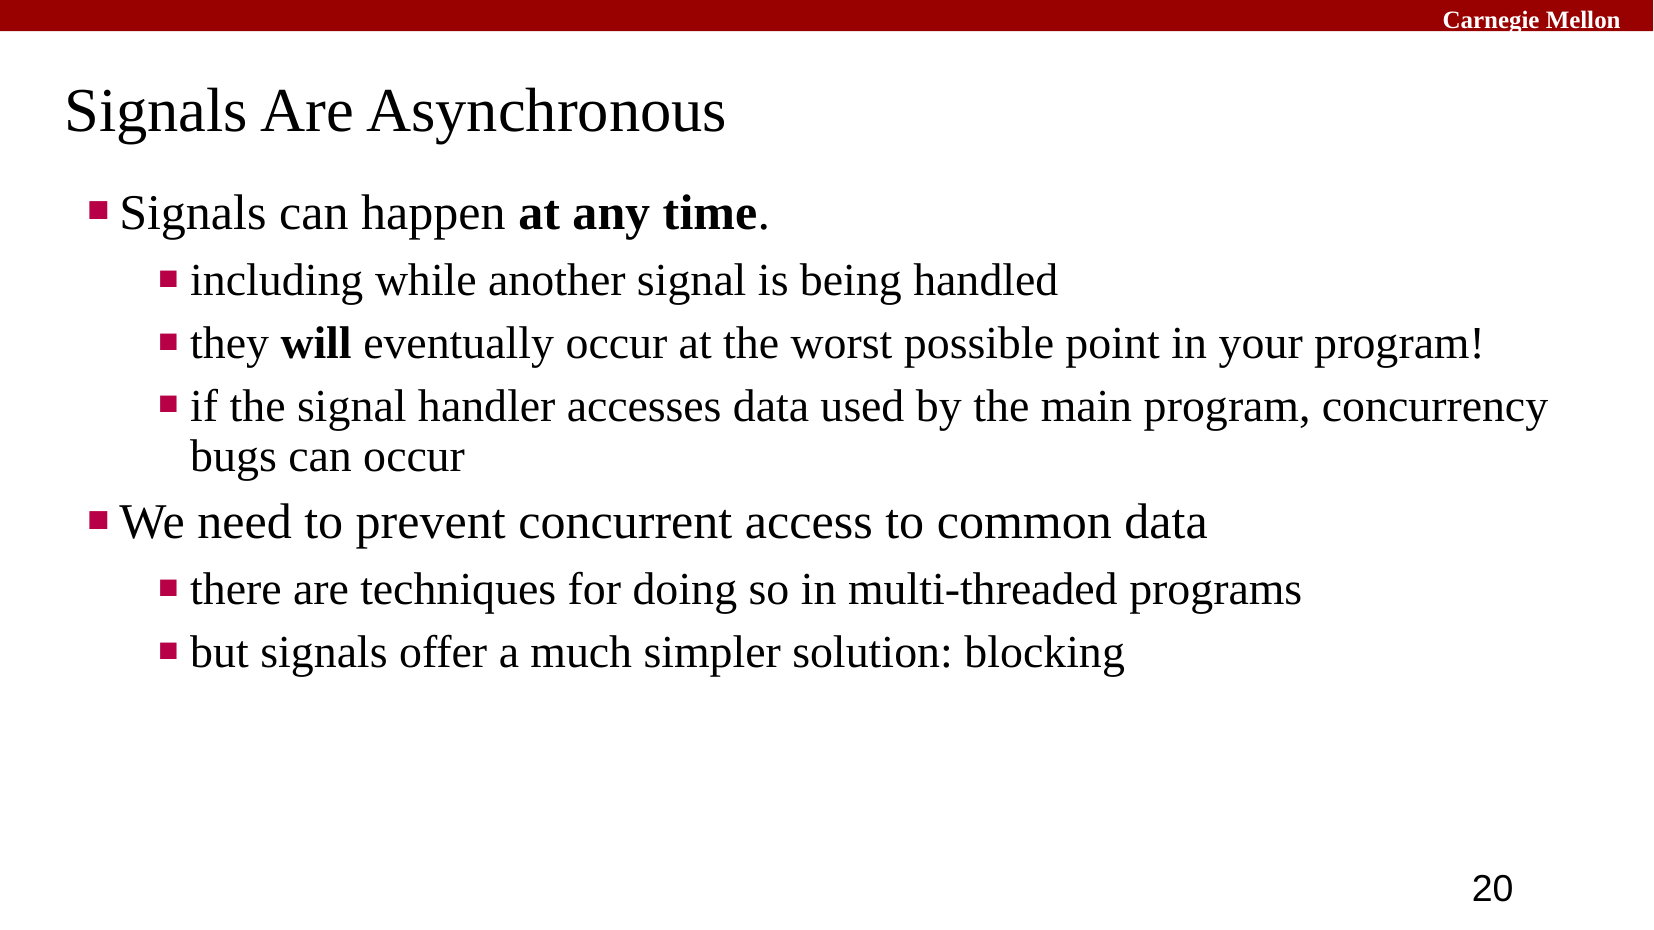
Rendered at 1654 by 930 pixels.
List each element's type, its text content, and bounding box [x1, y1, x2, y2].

list Signals can happen at any time. including while another signal is being handled they will eventually occur at the worst possible point in your program! if the signal handler accesses data used by the main program, concurrency bugs can occur We need to prevent concurrent access to common data there are techniques for doing so in multi-threaded programs but signals offer a much simpler solution: blocking [71, 184, 1576, 859]
title Signals Are Asynchronous [64, 58, 1576, 163]
